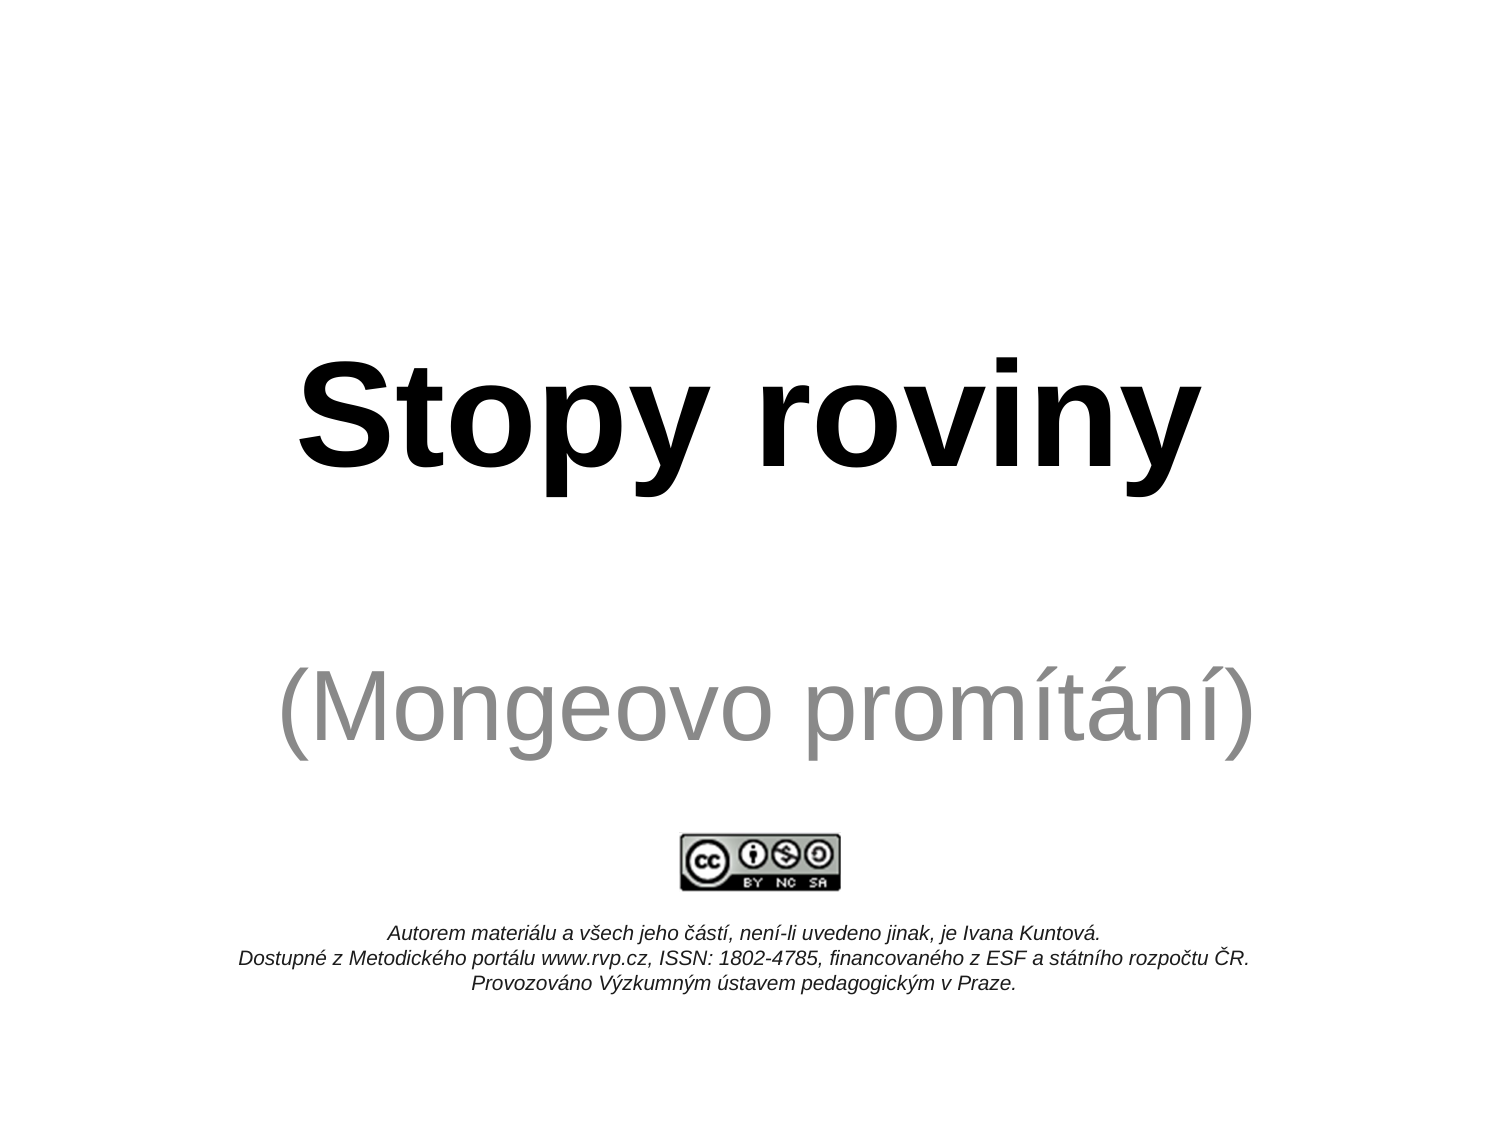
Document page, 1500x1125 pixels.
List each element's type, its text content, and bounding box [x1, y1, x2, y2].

text_box Autorem materiálu a všech jeho částí, není-li uvedeno jinak, je Ivana Kuntová. Dostupné z Metodického portálu www.rvp.cz, ISSN: 1802-4785, financovaného z ESF a státního rozpočtu ČR. Provozováno Výzkumným ústavem pedagogickým v Praze. [112, 857, 1377, 1083]
text_box (Mongeovo promítání) [242, 633, 1293, 811]
title Stopy roviny [88, 168, 1412, 646]
picture [679, 832, 841, 857]
